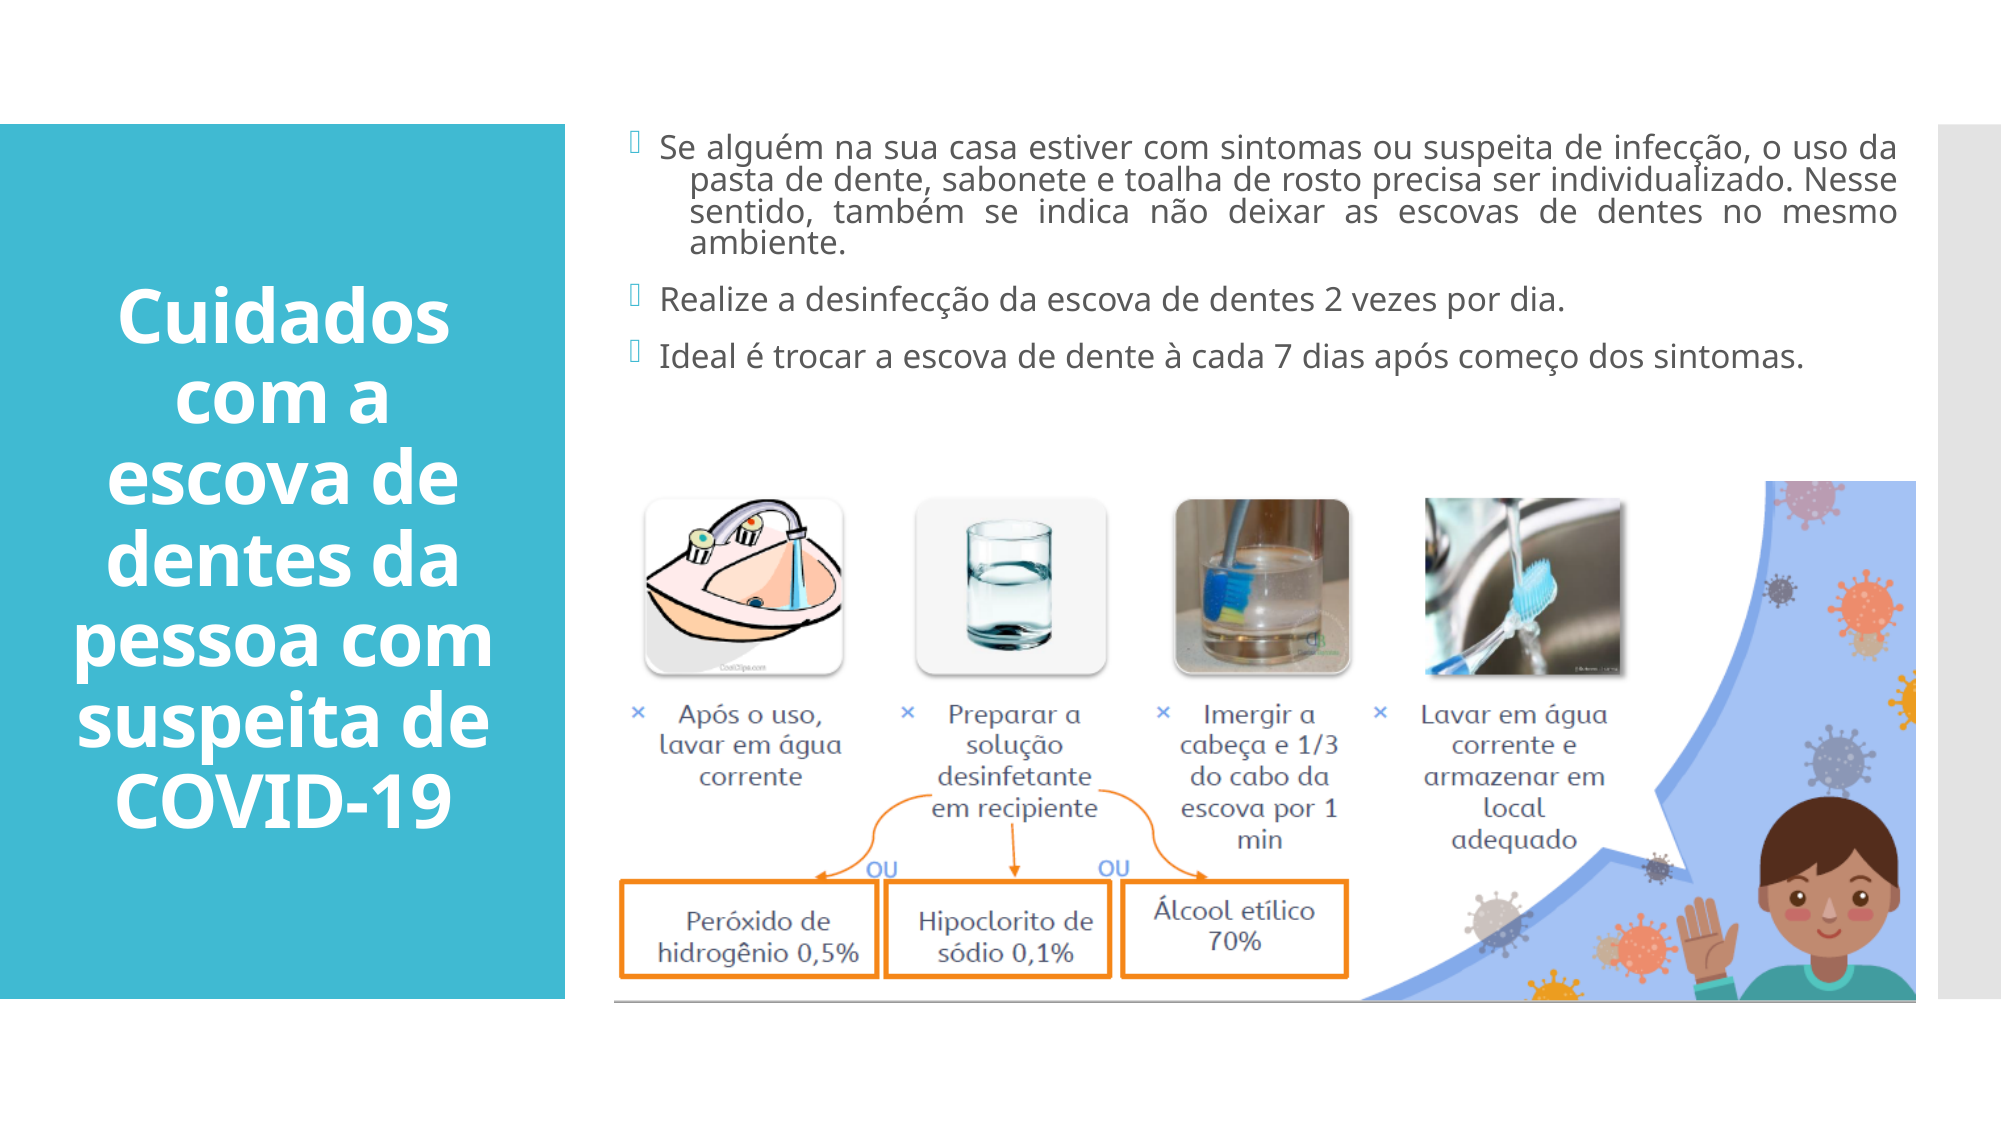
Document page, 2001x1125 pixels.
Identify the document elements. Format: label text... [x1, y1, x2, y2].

title Cuidados com a escova de dentes da pessoa com suspeita de COVID-19 [41, 184, 526, 940]
picture [614, 482, 1916, 1003]
text_box Se alguém na sua casa estiver com sintomas ou suspeita de infecção, o uso da pasta de dente, sabonete e toalha de rosto precisa ser individualizado. Nesse sentido, também se indica não deixar as escovas de dentes no mesmo ambiente. Realize a desinfecção da escova de dentes 2 vezes por dia. Ideal é trocar a escova de dente à cada 7 dias após começo dos sintomas. [614, 126, 1916, 444]
